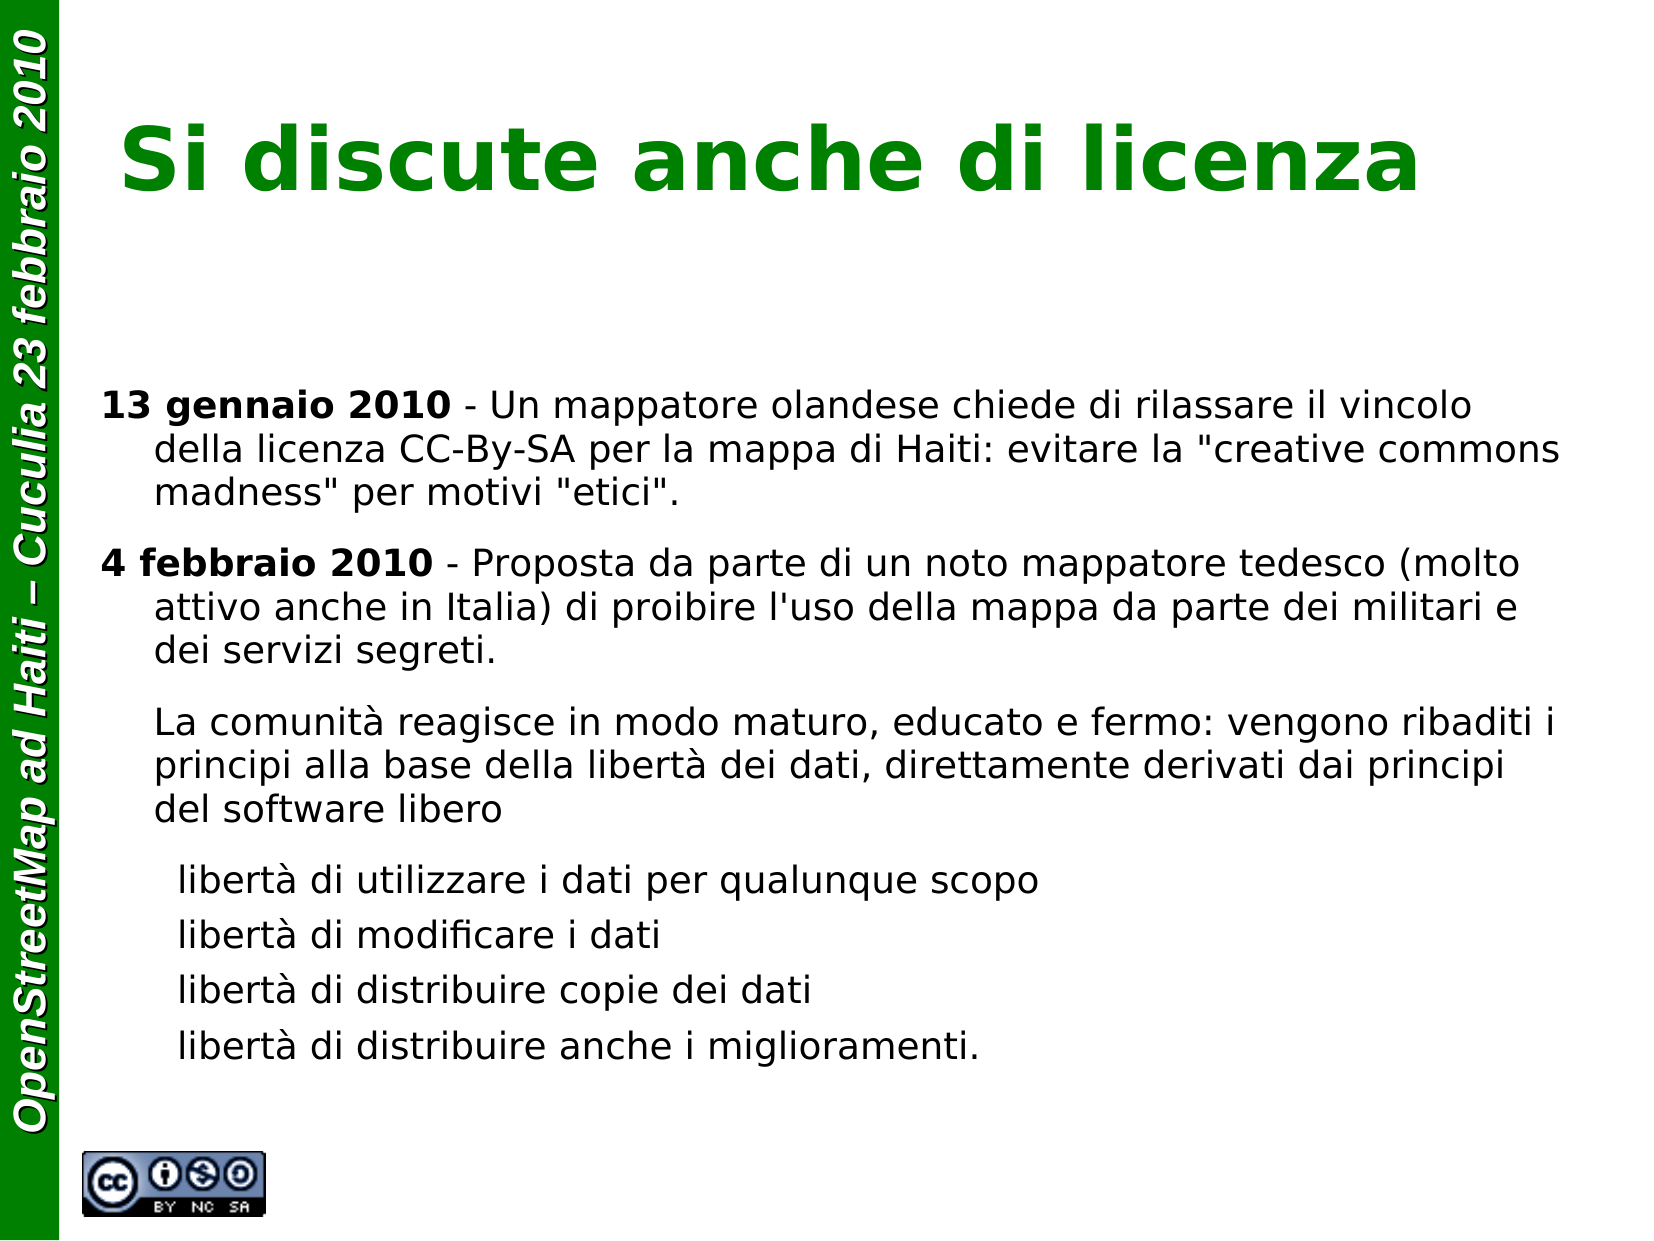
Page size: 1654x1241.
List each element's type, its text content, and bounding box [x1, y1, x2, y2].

picture [82, 1151, 266, 1217]
list 13 gennaio 2010 - Un mappatore olandese chiede di rilassare il vincolo della licenza CC-By-SA per la mappa di Haiti: evitare la "creative commons madness" per motivi "etici". 4 febbraio 2010 - Proposta da parte di un noto mappatore tedesco (molto attivo anche in Italia) di proibire l'uso della mappa da parte dei militari e dei servizi segreti. La comunità reagisce in modo maturo, educato e fermo: vengono ribaditi i principi alla base della libertà dei dati, direttamente derivati dai principi del software libero libertà di utilizzare i dati per qualunque scopo libertà di modificare i dati libertà di distribuire copie dei dati libertà di distribuire anche i miglioramenti. [82, 383, 1571, 1094]
title Si discute anche di licenza [118, 64, 1565, 257]
